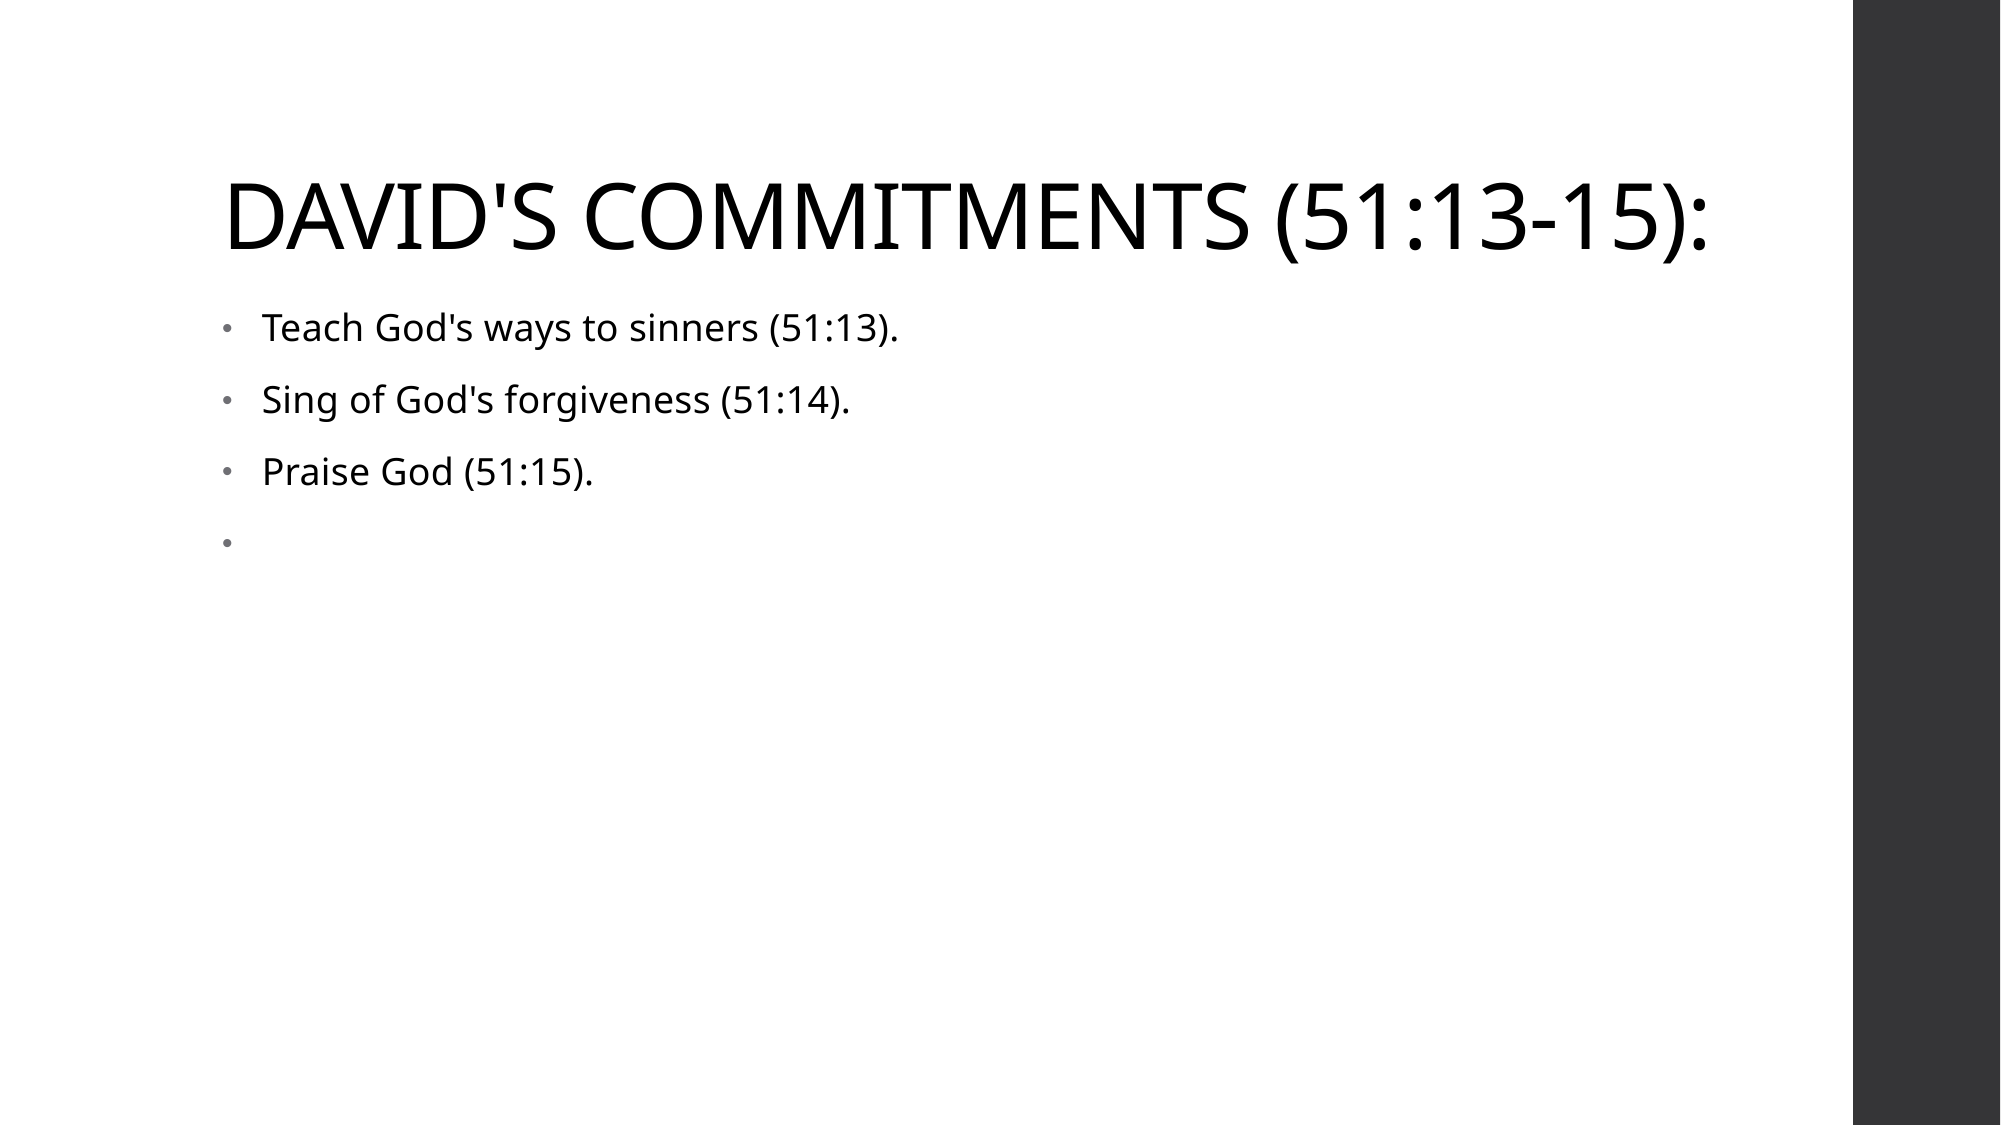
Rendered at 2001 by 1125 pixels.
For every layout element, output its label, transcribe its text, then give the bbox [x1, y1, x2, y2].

list Teach God's ways to sinners (51:13). Sing of God's forgiveness (51:14). Praise God (51:15). [206, 299, 1617, 1014]
title DAVID'S COMMITMENTS (51:13-15): [206, 60, 1797, 278]
